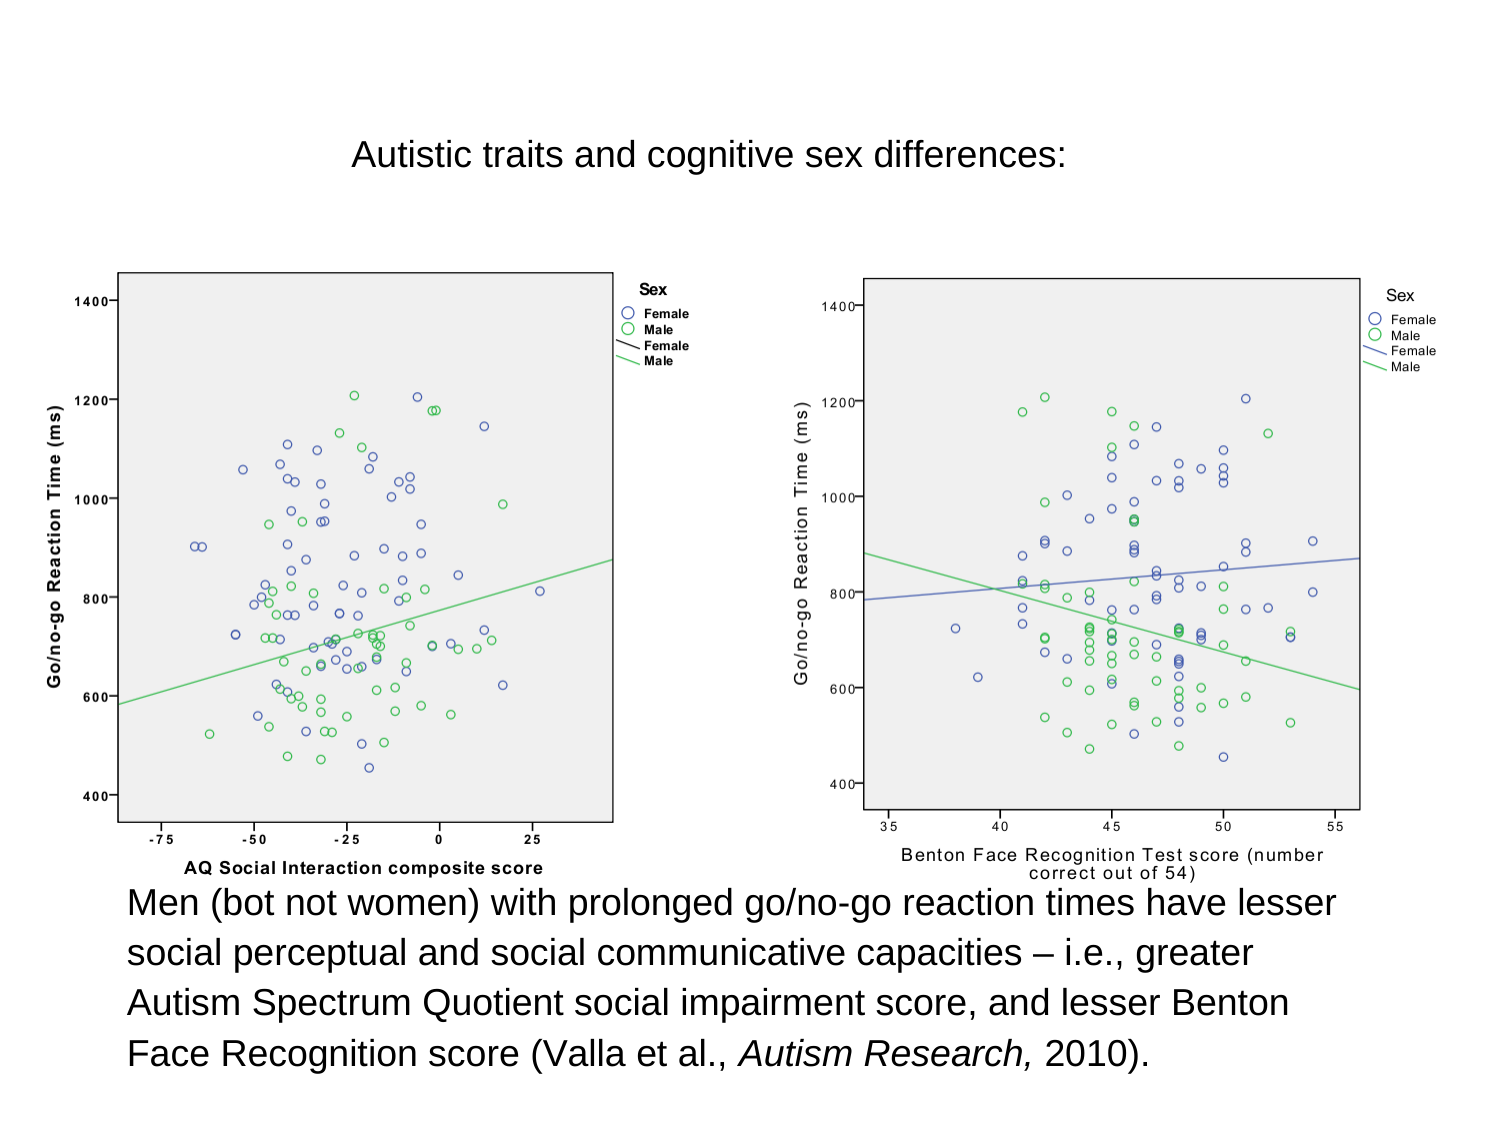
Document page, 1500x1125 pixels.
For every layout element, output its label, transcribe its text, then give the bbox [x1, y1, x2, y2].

title Men (bot not women) with prolonged go/no-go reaction times have lesser social perceptual and social communicative capacities – i.e., greater Autism Spectrum Quotient social impairment score, and lesser Benton Face Recognition score (Valla et al., Autism Research, 2010). [112, 879, 1381, 1068]
title Autistic traits and cognitive sex differences: [75, 86, 1344, 215]
picture [0, 234, 1500, 895]
